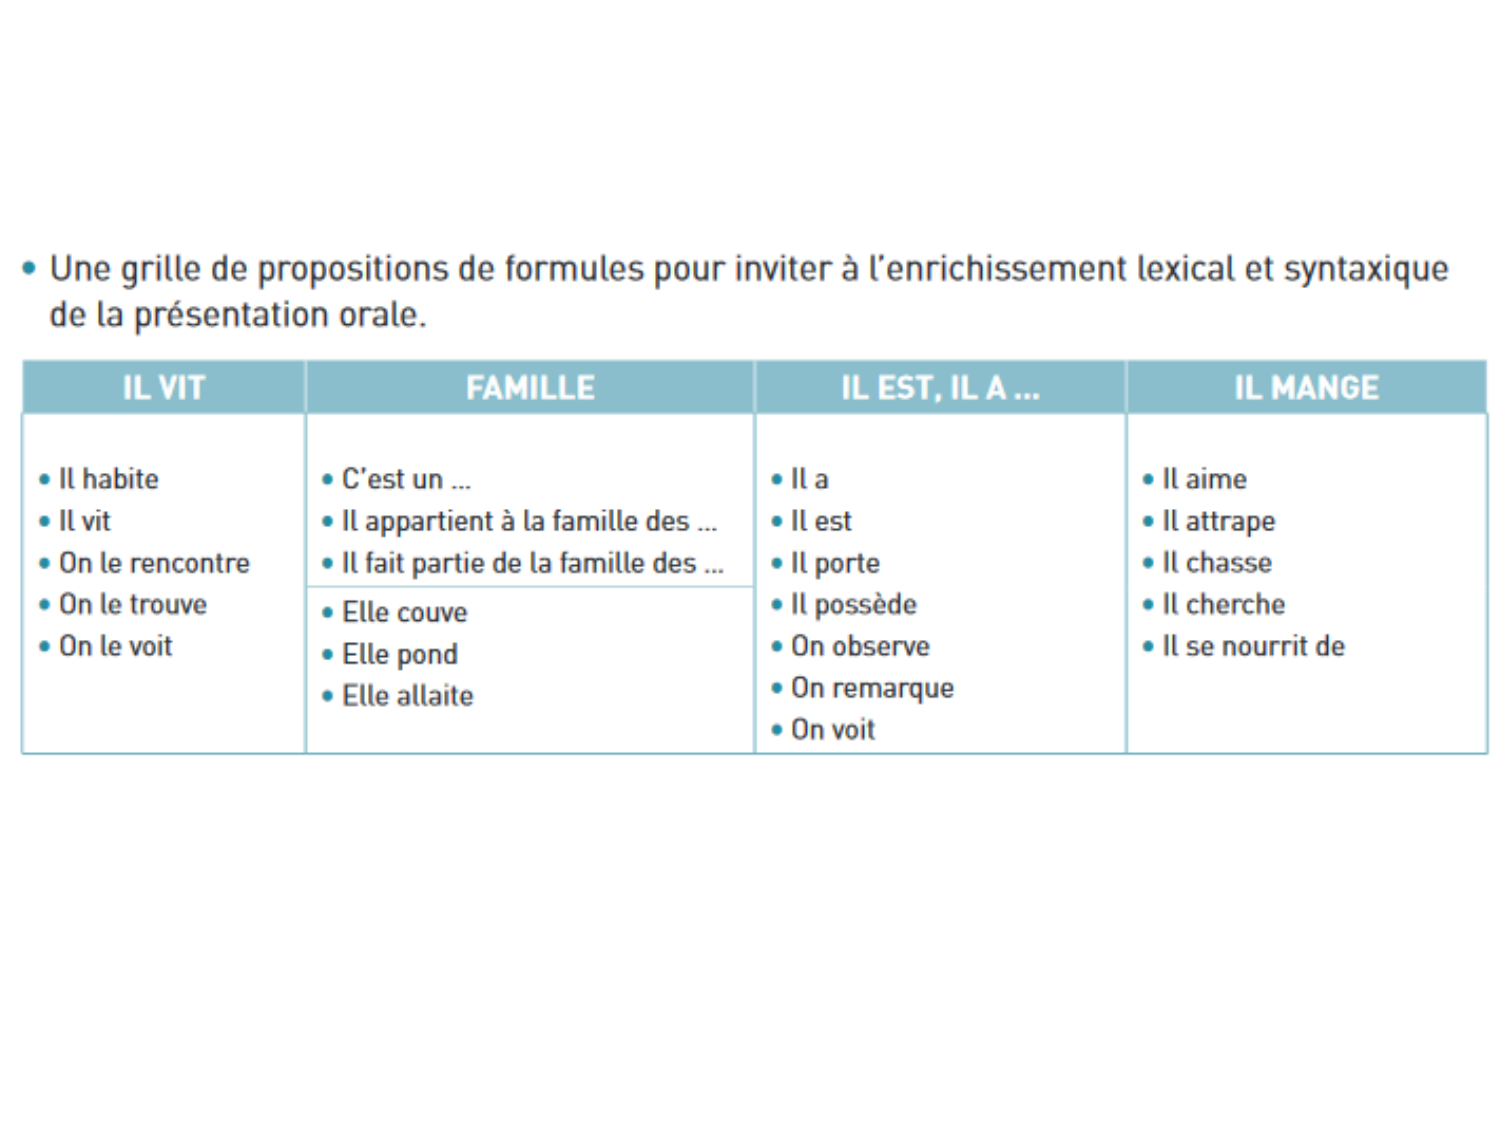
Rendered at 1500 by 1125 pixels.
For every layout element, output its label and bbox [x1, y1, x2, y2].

picture [0, 250, 1500, 768]
